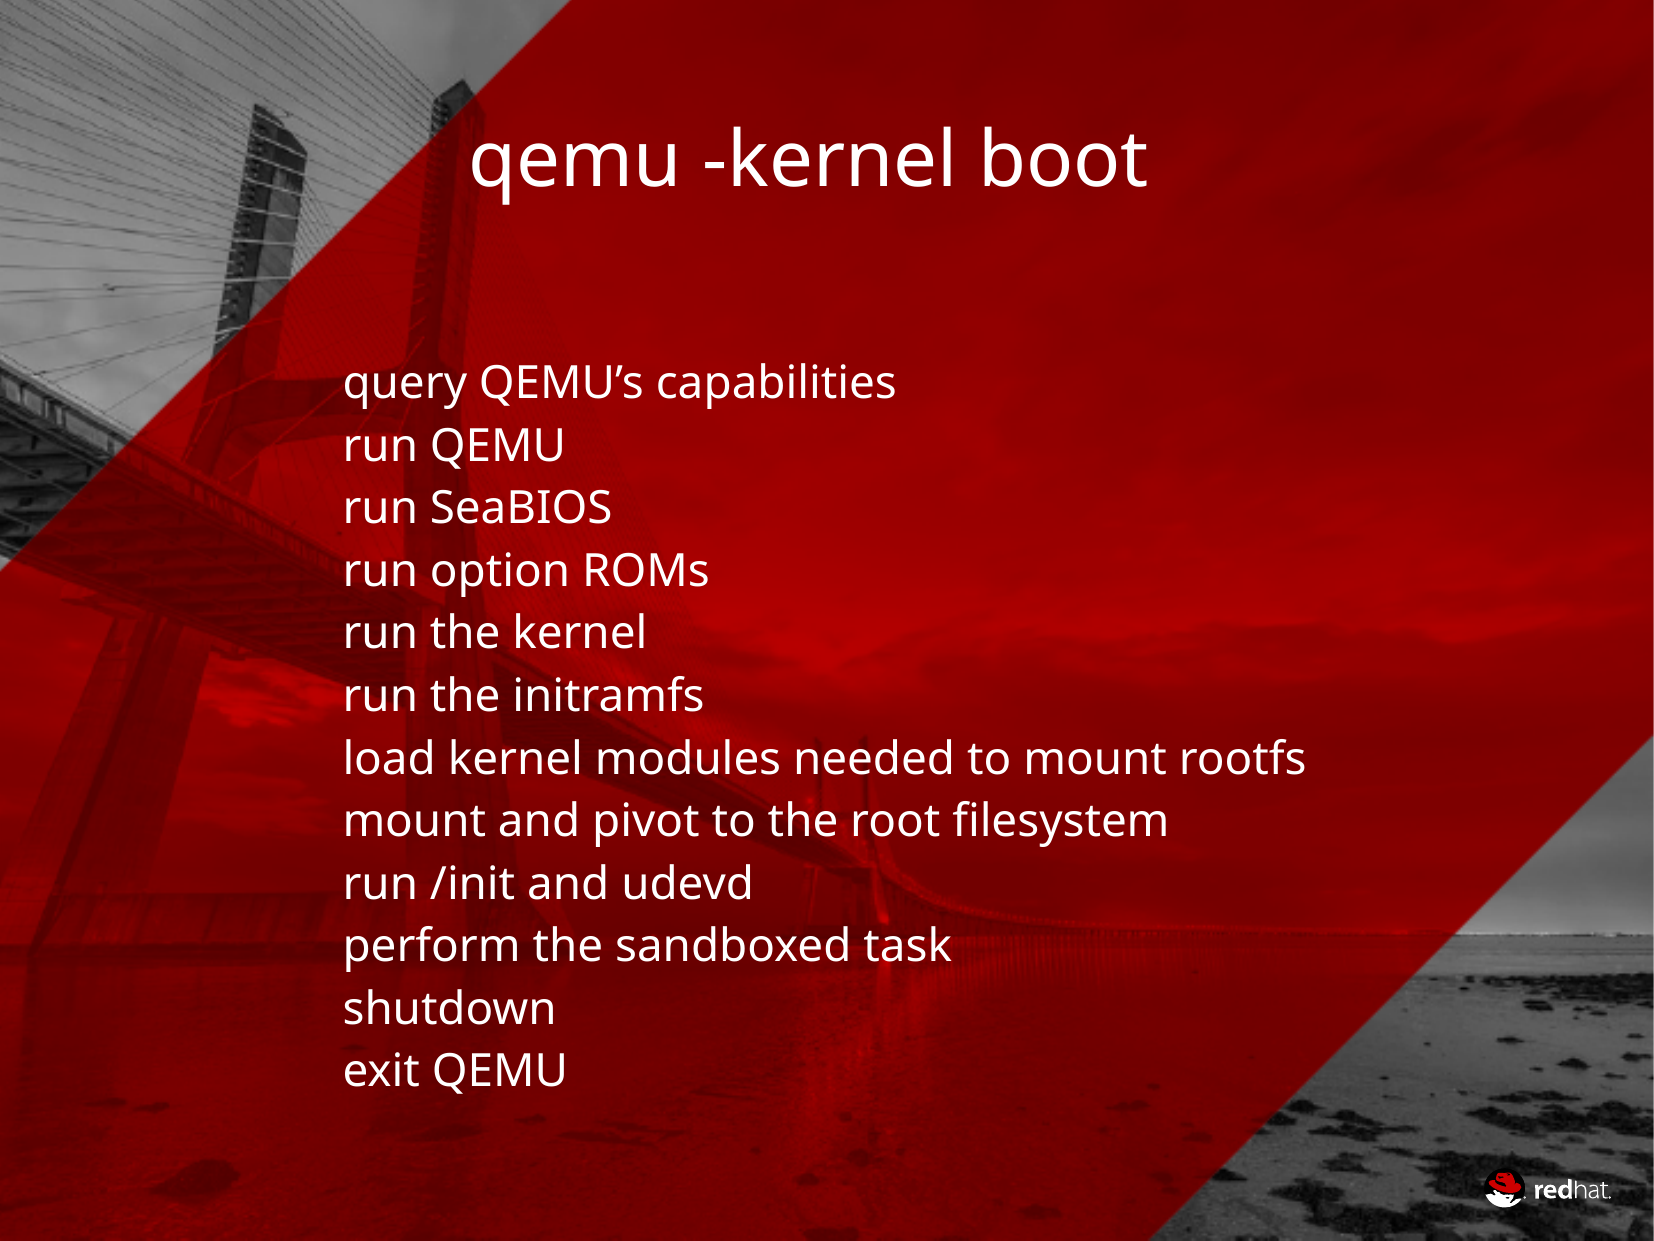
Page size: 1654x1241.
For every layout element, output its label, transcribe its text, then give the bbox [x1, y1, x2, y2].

title query QEMU’s capabilities run QEMU run SeaBIOS run option ROMs run the kernel run the initramfs load kernel modules needed to mount rootfs mount and pivot to the root filesystem run /init and udevd perform the sandboxed task shutdown exit QEMU [342, 375, 1359, 1075]
picture [0, 0, 1654, 1241]
title qemu -kernel boot [106, 53, 1512, 260]
